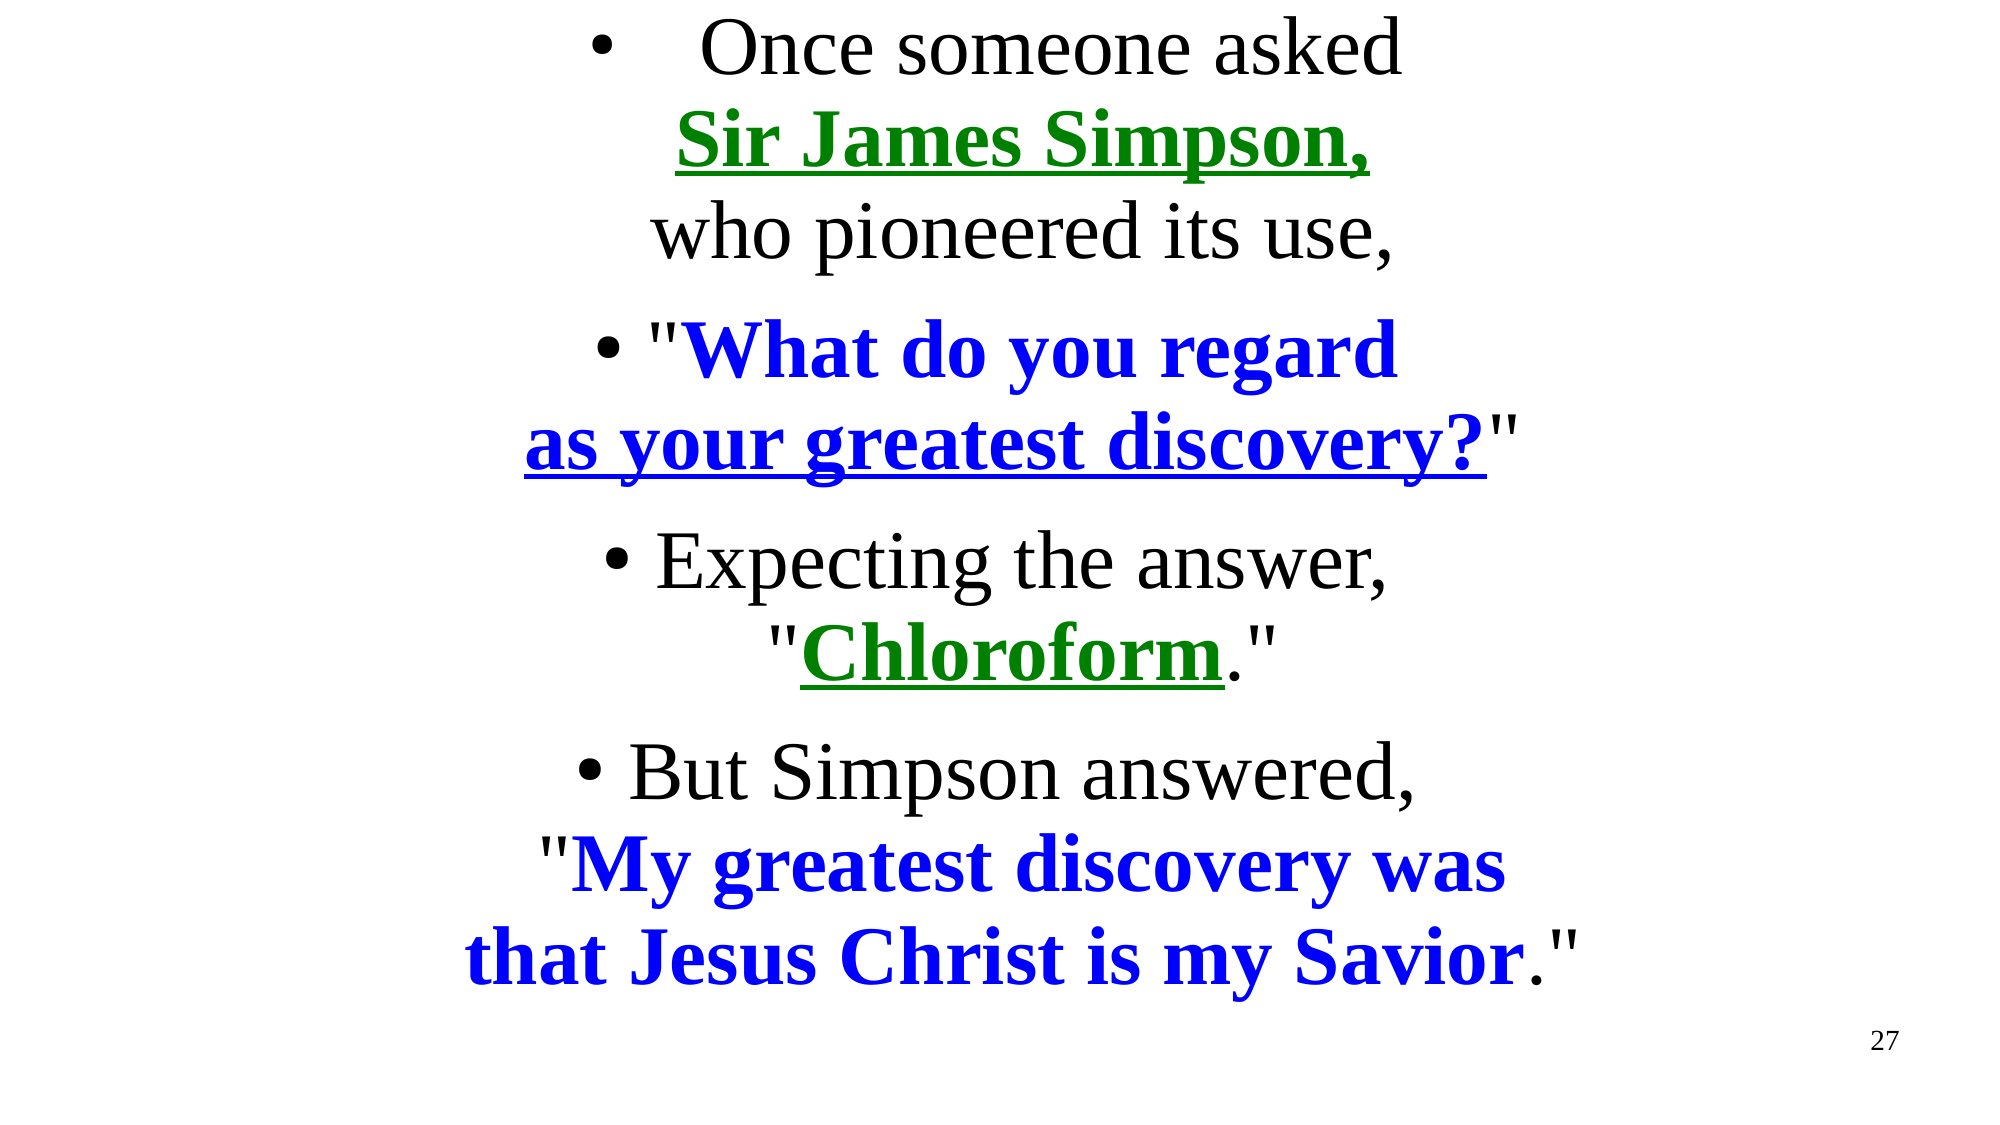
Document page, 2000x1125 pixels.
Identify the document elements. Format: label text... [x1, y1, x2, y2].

list Once someone asked Sir James Simpson, who pioneered its use, "What do you regard as your greatest discovery?" Expecting the answer, "Chloroform." But Simpson answered, "My greatest discovery was that Jesus Christ is my Savior." [0, 0, 1996, 1123]
